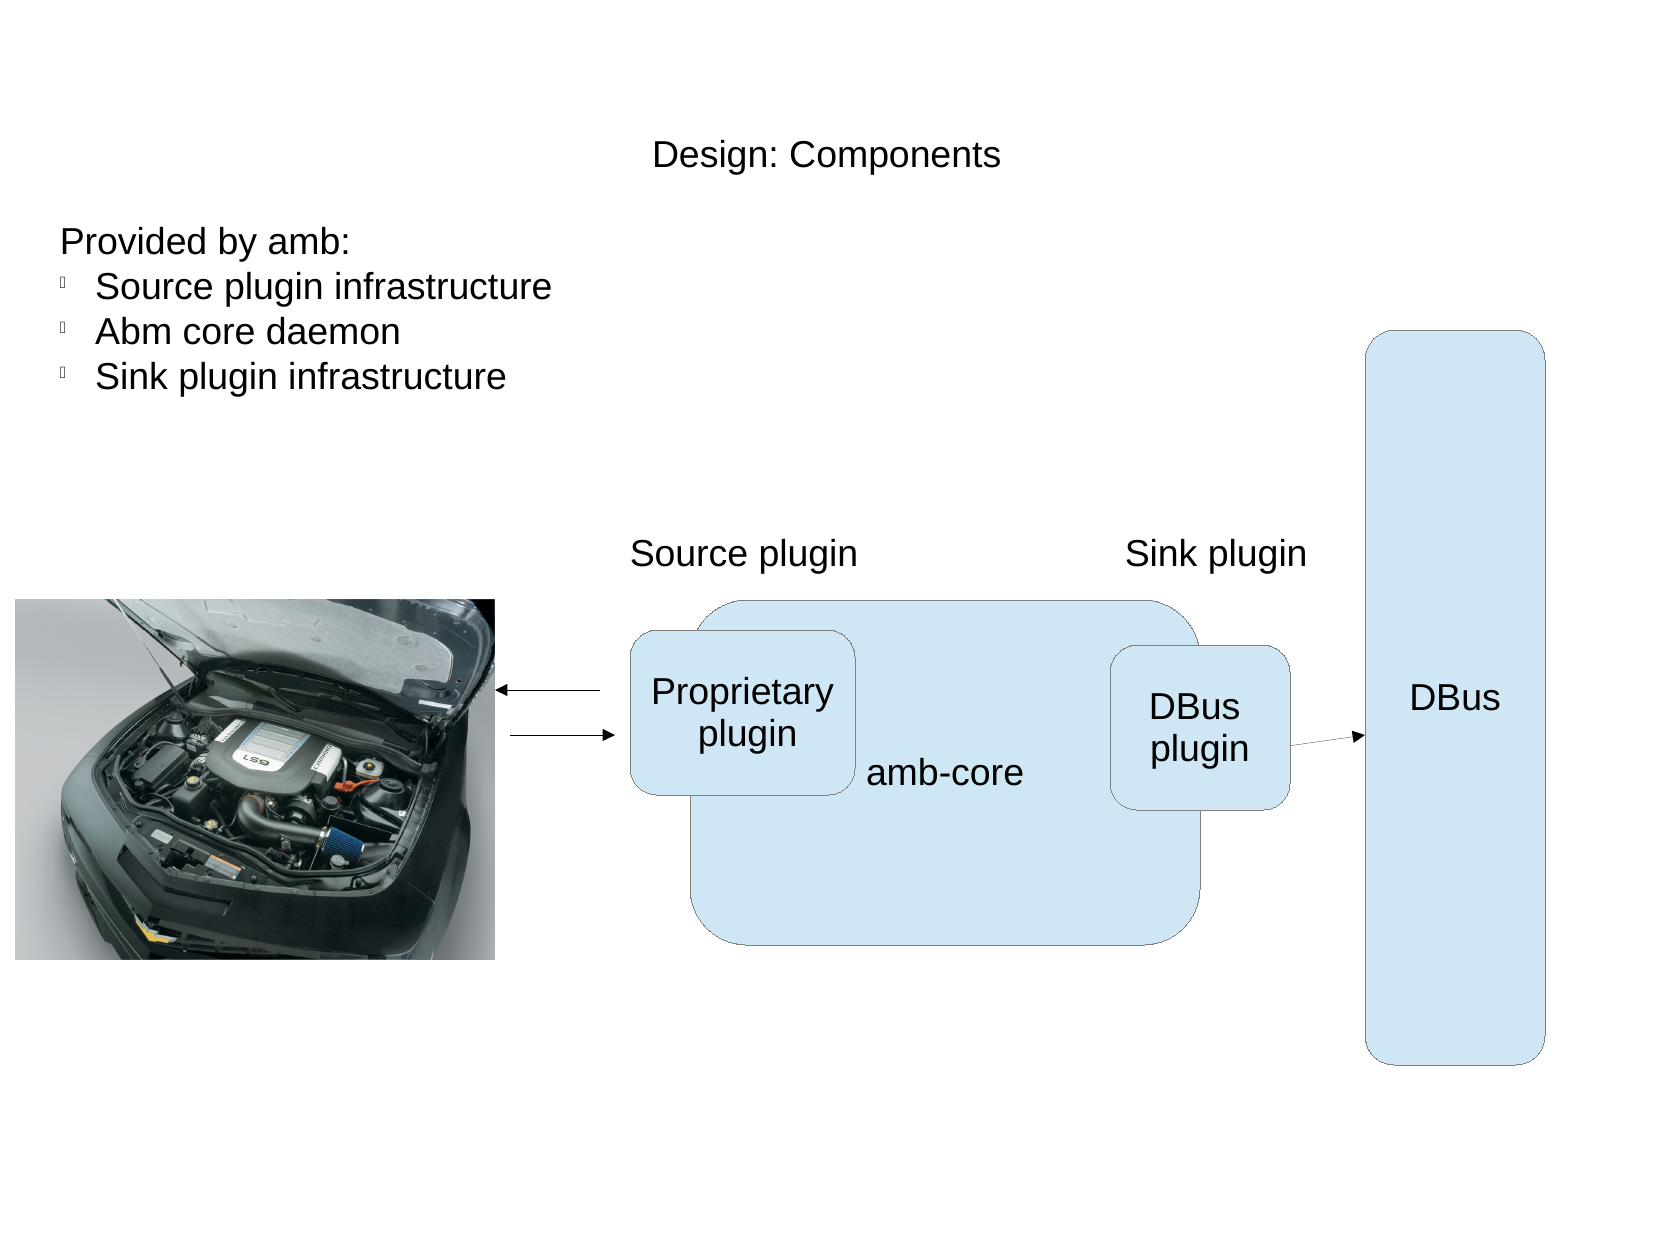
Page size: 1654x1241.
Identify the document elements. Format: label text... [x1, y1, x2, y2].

text_box DBus [1365, 330, 1546, 1066]
text_box amb-core [690, 600, 1201, 946]
picture [15, 599, 495, 960]
text_box Design: Components [82, 49, 1571, 257]
text_box Provided by amb: Source plugin infrastructure Abm core daemon Sink plugin infrastructure [44, 210, 495, 393]
text_box Proprietary plugin [630, 630, 856, 796]
text_box DBus plugin [1110, 645, 1291, 811]
text_box Sink plugin [1110, 525, 1381, 582]
text_box Source plugin [615, 525, 901, 589]
